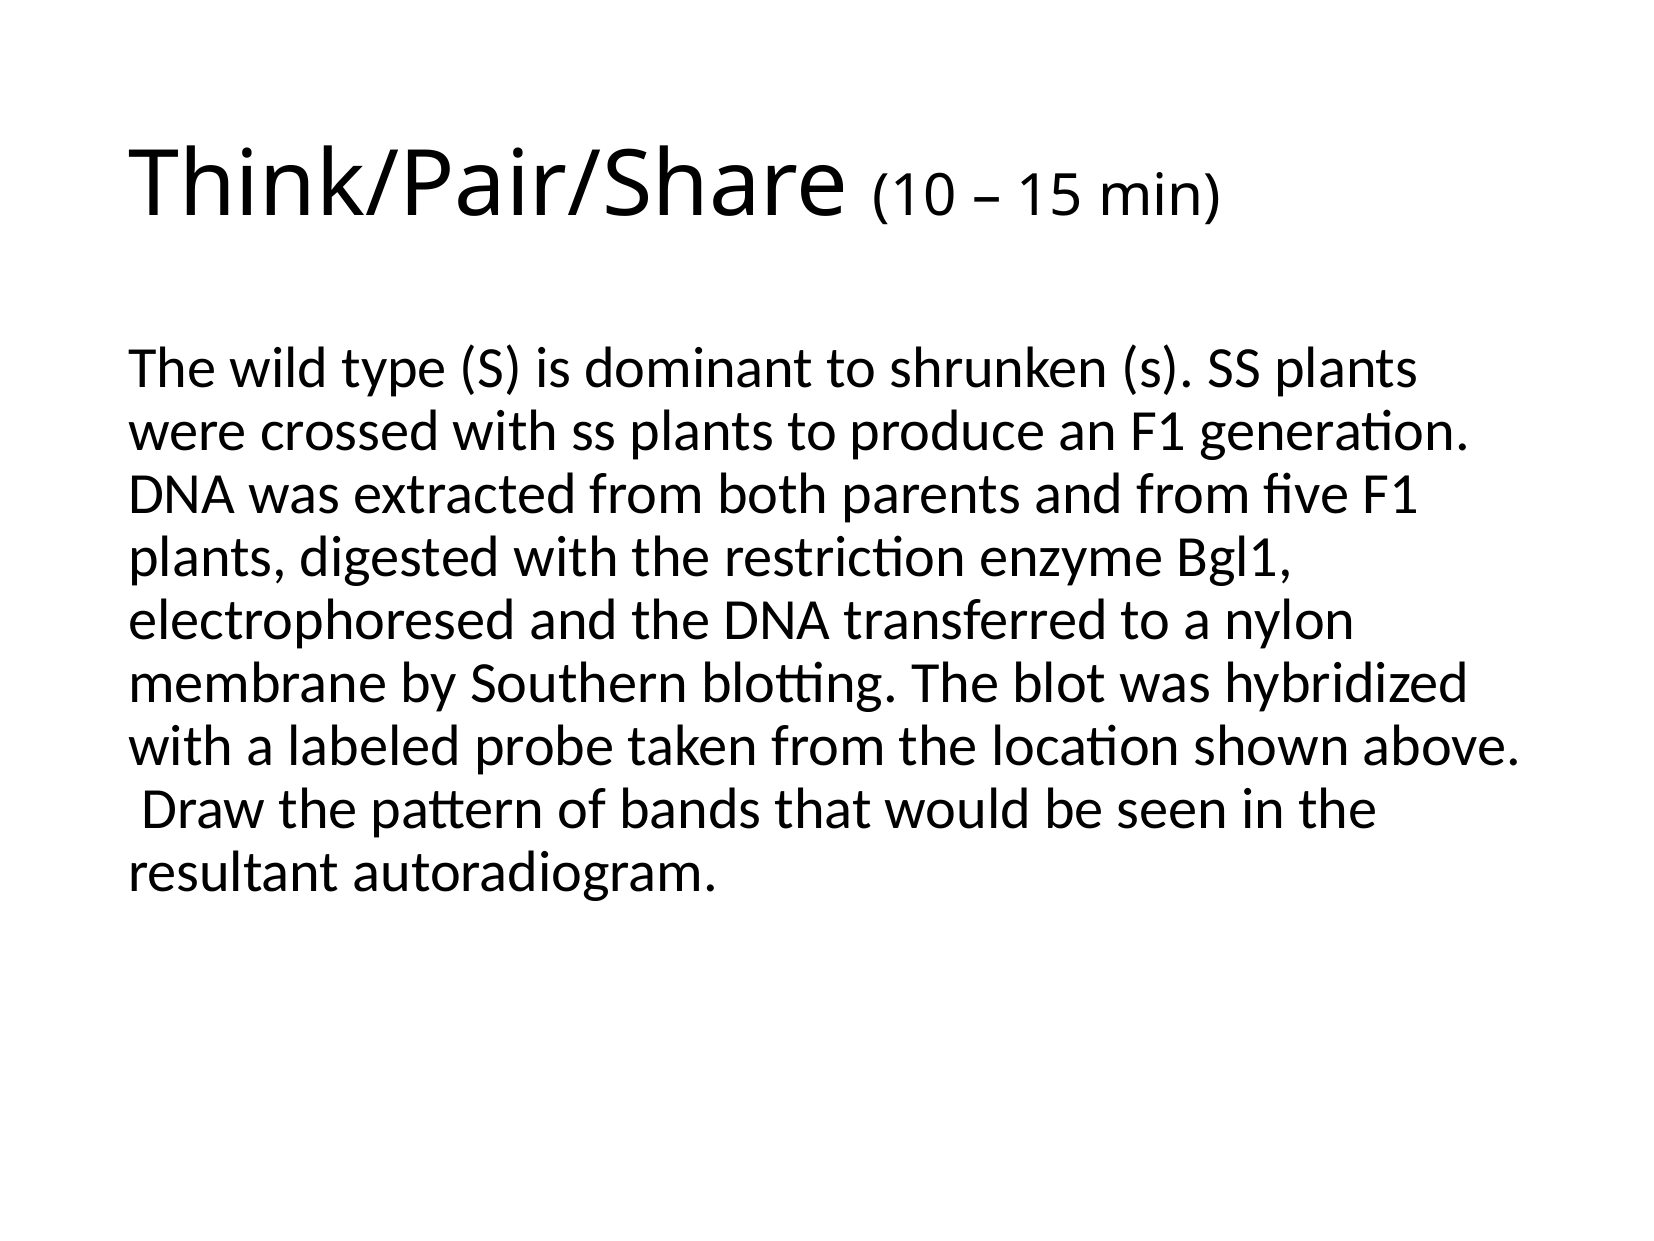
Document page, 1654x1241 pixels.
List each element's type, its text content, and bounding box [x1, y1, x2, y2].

text_box The wild type (S) is dominant to shrunken (s). SS plants were crossed with ss plants to produce an F1 generation. DNA was extracted from both parents and from five F1 plants, digested with the restriction enzyme Bgl1, electrophoresed and the DNA transferred to a nylon membrane by Southern blotting. The blot was hybridized with a labeled probe taken from the location shown above. Draw the pattern of bands that would be seen in the resultant autoradiogram. [113, 330, 1539, 1116]
text_box Think/Pair/Share (10 – 15 min) [113, 65, 1539, 305]
